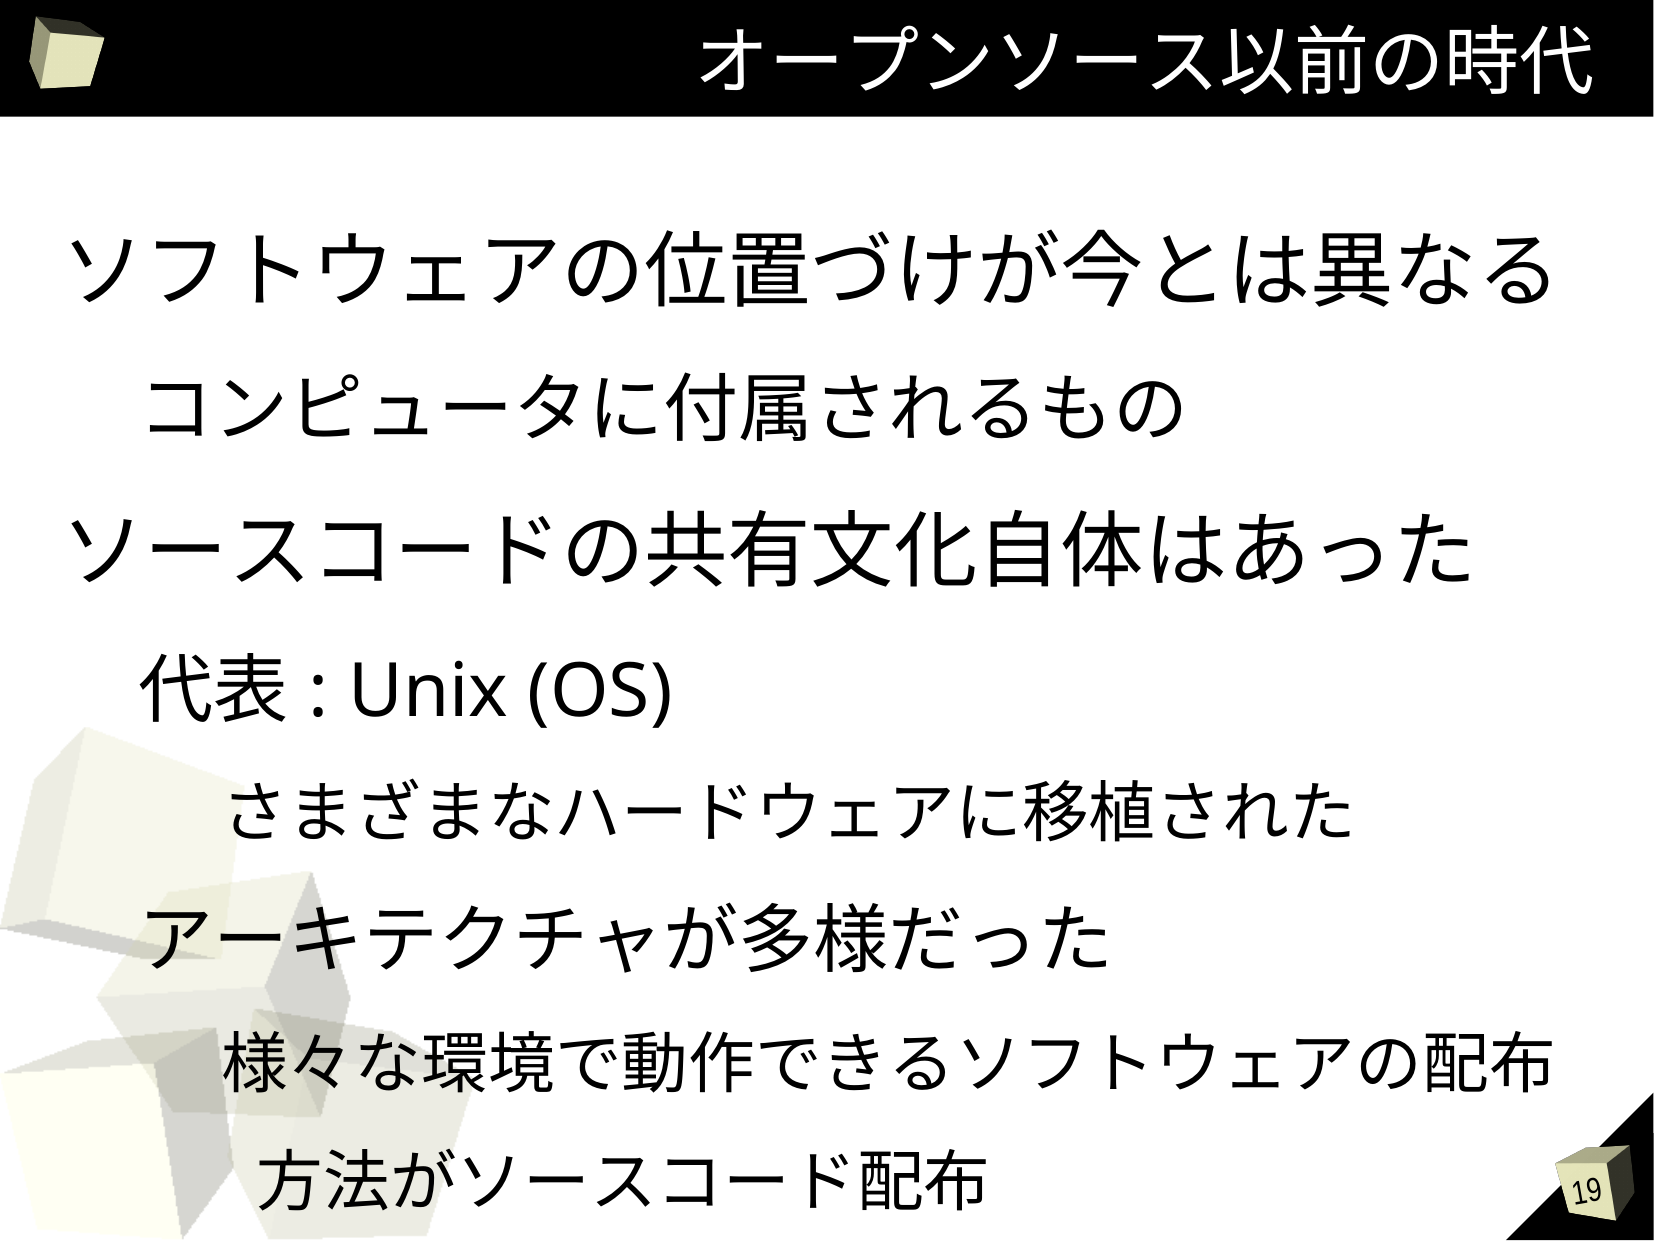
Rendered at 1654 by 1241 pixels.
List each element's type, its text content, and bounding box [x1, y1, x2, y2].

list ソフトウェアの位置づけが今とは異なる コンピュータに付属されるもの ソースコードの共有文化自体はあった 代表: Unix (OS) さまざまなハードウェアに移植された アーキテクチャが多様だった 様々な環境で動作できるソフトウェアの配布方法がソースコード配布 バイナリ配布に意味はないとされた時代 [44, 177, 1611, 1214]
title オープンソース以前の時代 [118, 0, 1595, 119]
picture [0, 726, 477, 1241]
